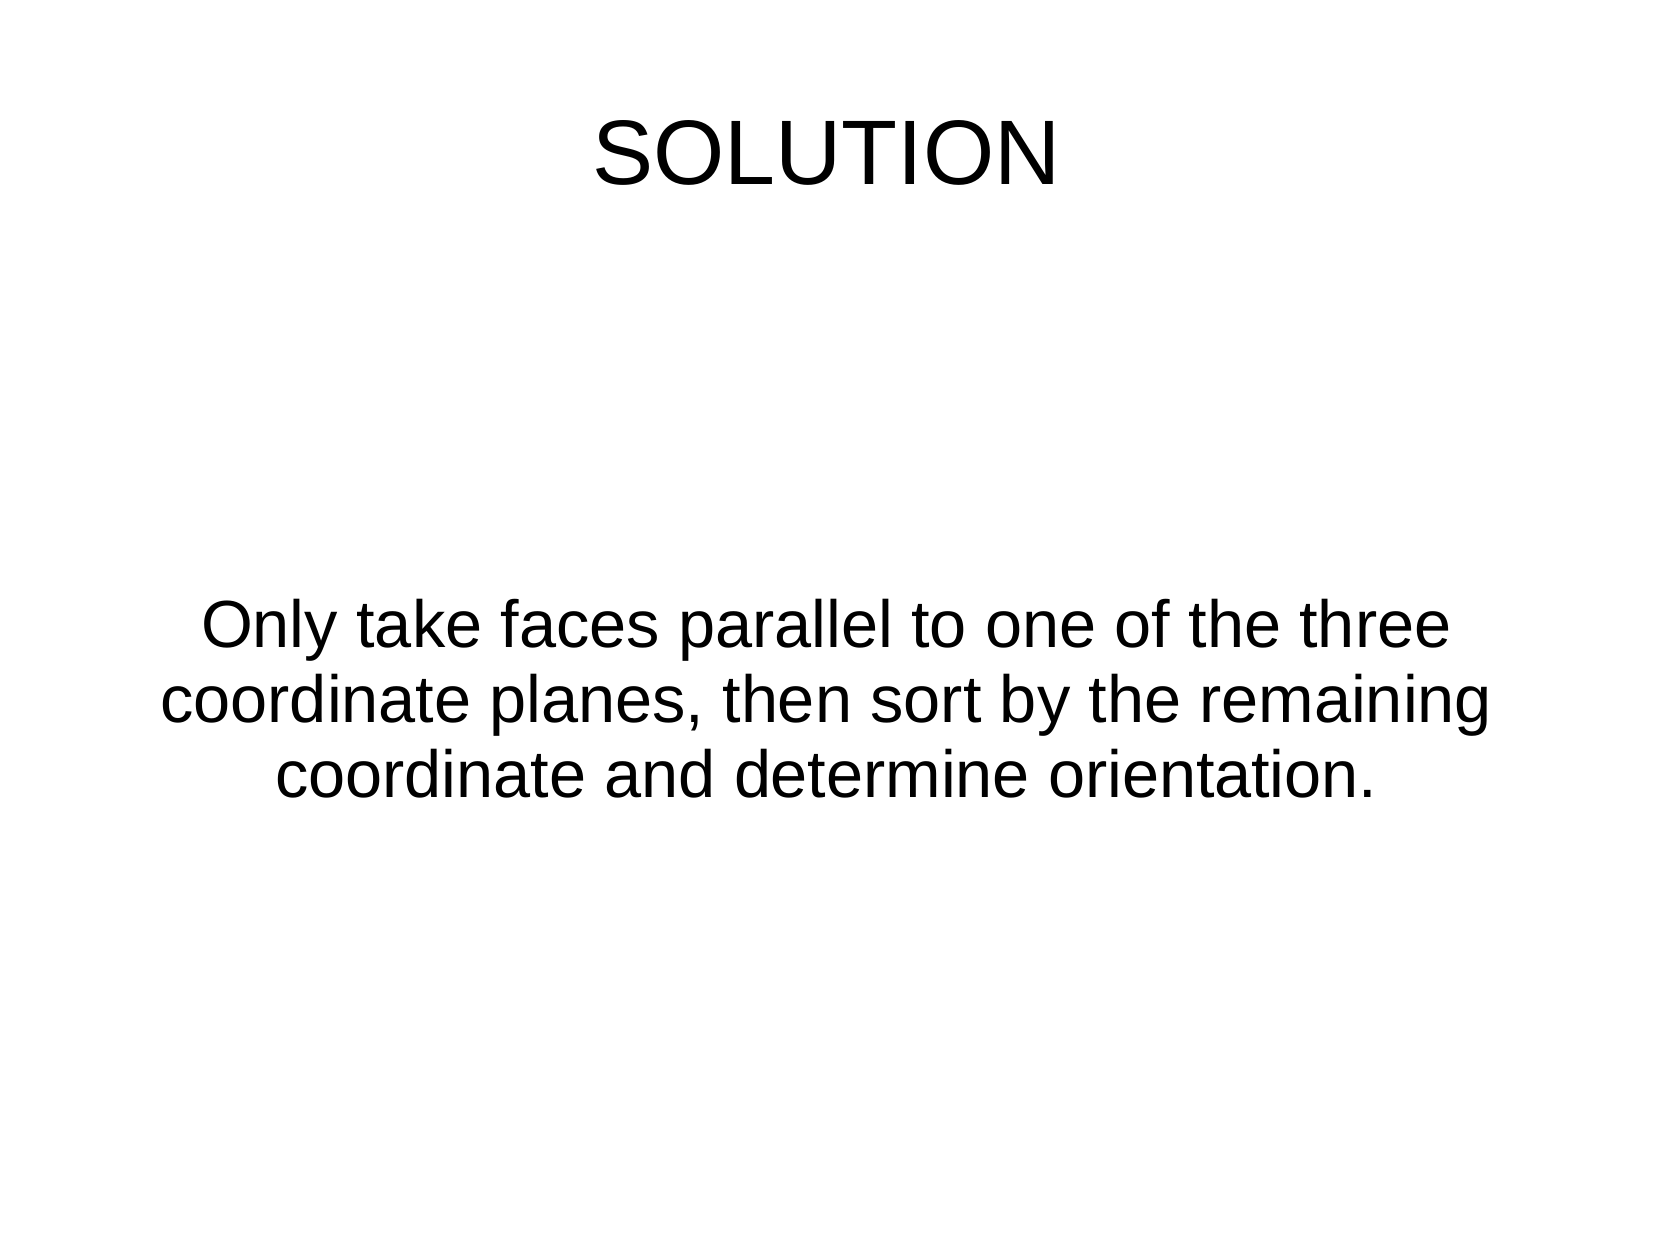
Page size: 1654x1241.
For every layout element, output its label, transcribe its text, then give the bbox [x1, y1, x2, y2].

subtitle Only take faces parallel to one of the three coordinate planes, then sort by the remaining coordinate and determine orientation. [82, 297, 1571, 1102]
title SOLUTION [82, 56, 1571, 250]
